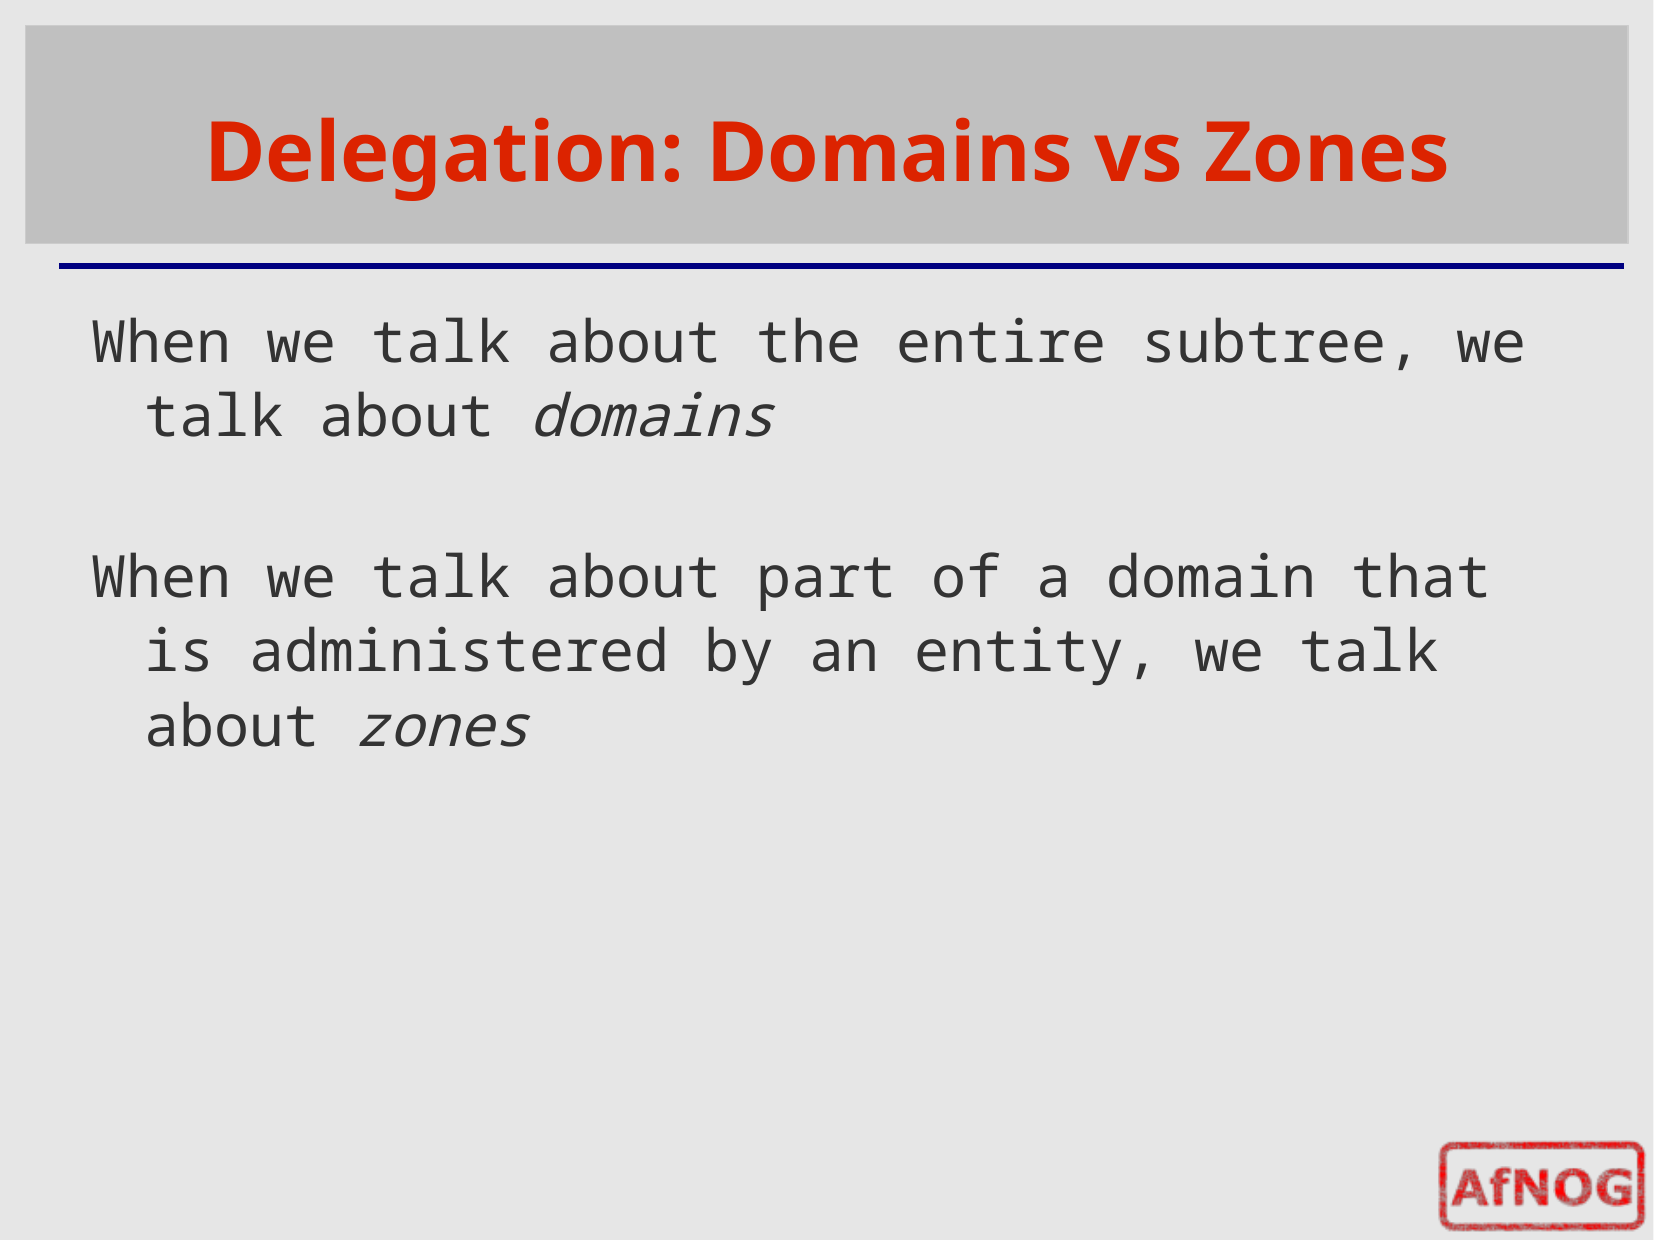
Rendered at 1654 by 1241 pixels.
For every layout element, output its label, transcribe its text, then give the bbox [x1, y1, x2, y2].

picture [1437, 1139, 1648, 1235]
text_box When we talk about the entire subtree, we talk about domains When we talk about part of a domain that is administered by an entity, we talk about zones [59, 295, 1595, 1152]
title Delegation: Domains vs Zones [121, 46, 1534, 254]
